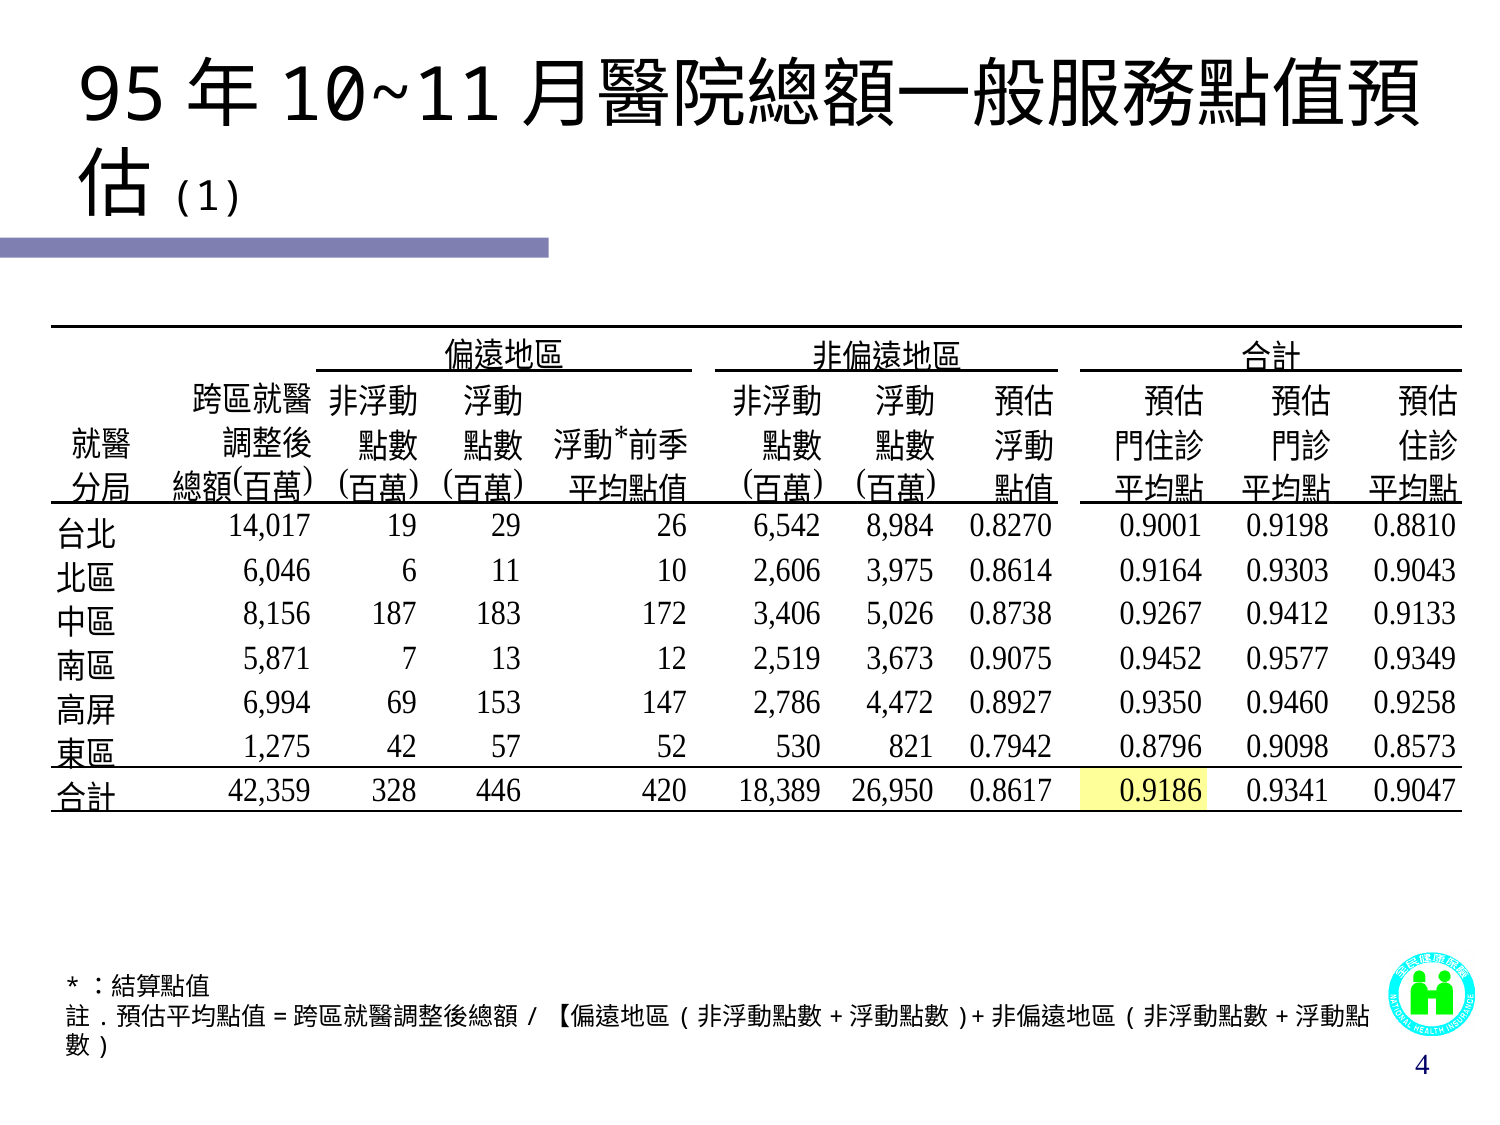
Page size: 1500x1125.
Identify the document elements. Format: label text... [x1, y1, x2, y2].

title 95年10~11月醫院總額一般服務點值預估(1) [62, 37, 1463, 225]
text_box [1400, 1037, 1476, 1125]
picture [50, 324, 1463, 813]
text_box *：結算點值 註.預估平均點值=跨區就醫調整後總額/【偏遠地區(非浮動點數+浮動點數)+非偏遠地區(非浮動點數+浮動點數) [50, 962, 1426, 1038]
